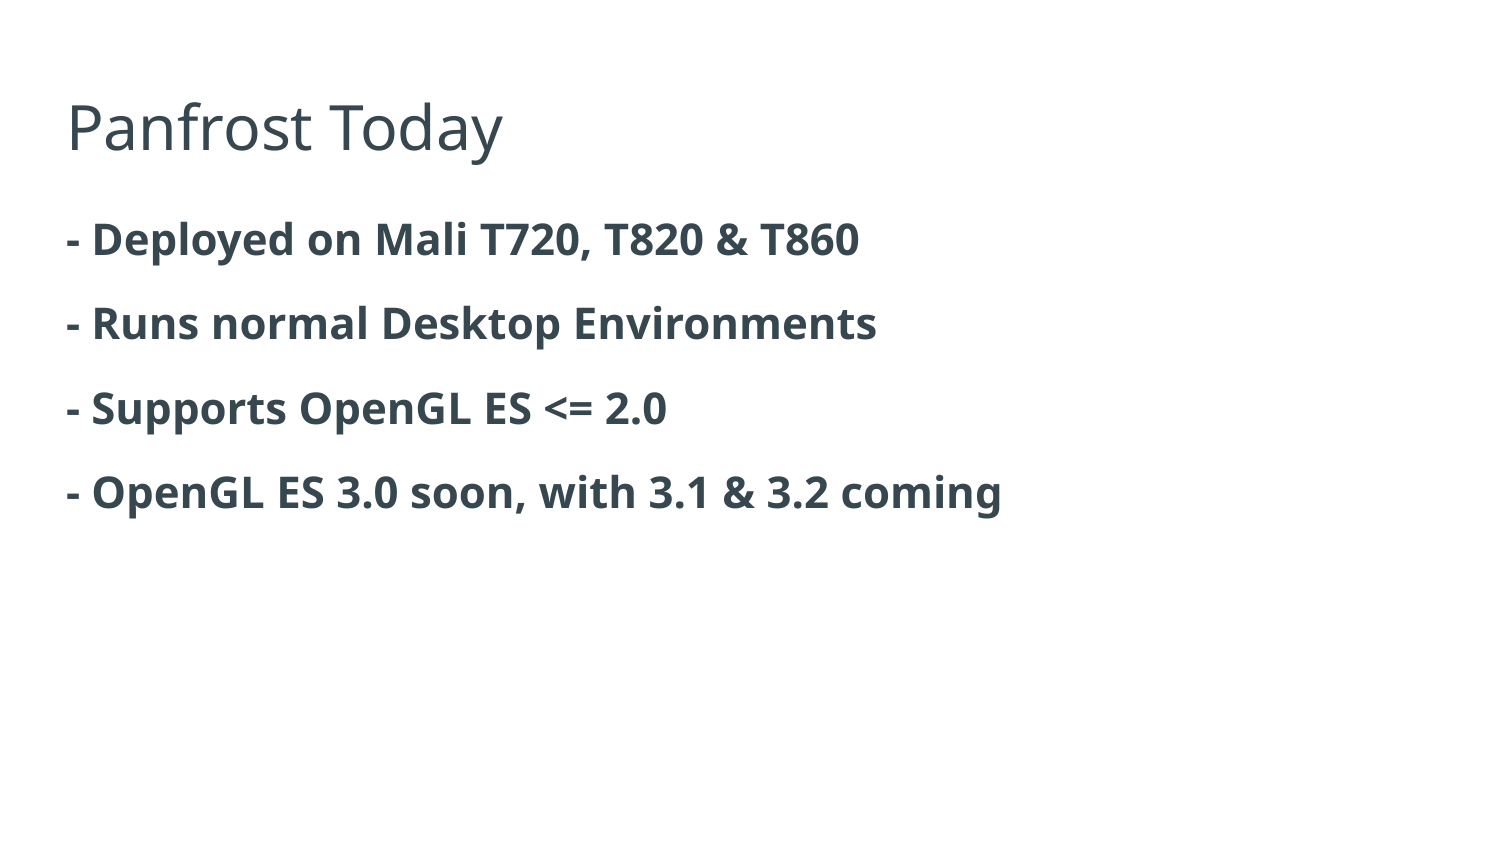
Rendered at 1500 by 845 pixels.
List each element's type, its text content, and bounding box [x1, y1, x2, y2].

list - Deployed on Mali T720, T820 & T860 - Runs normal Desktop Environments - Supports OpenGL ES <= 2.0 - OpenGL ES 3.0 soon, with 3.1 & 3.2 coming [51, 189, 1216, 750]
title Panfrost Today [51, 72, 1449, 167]
